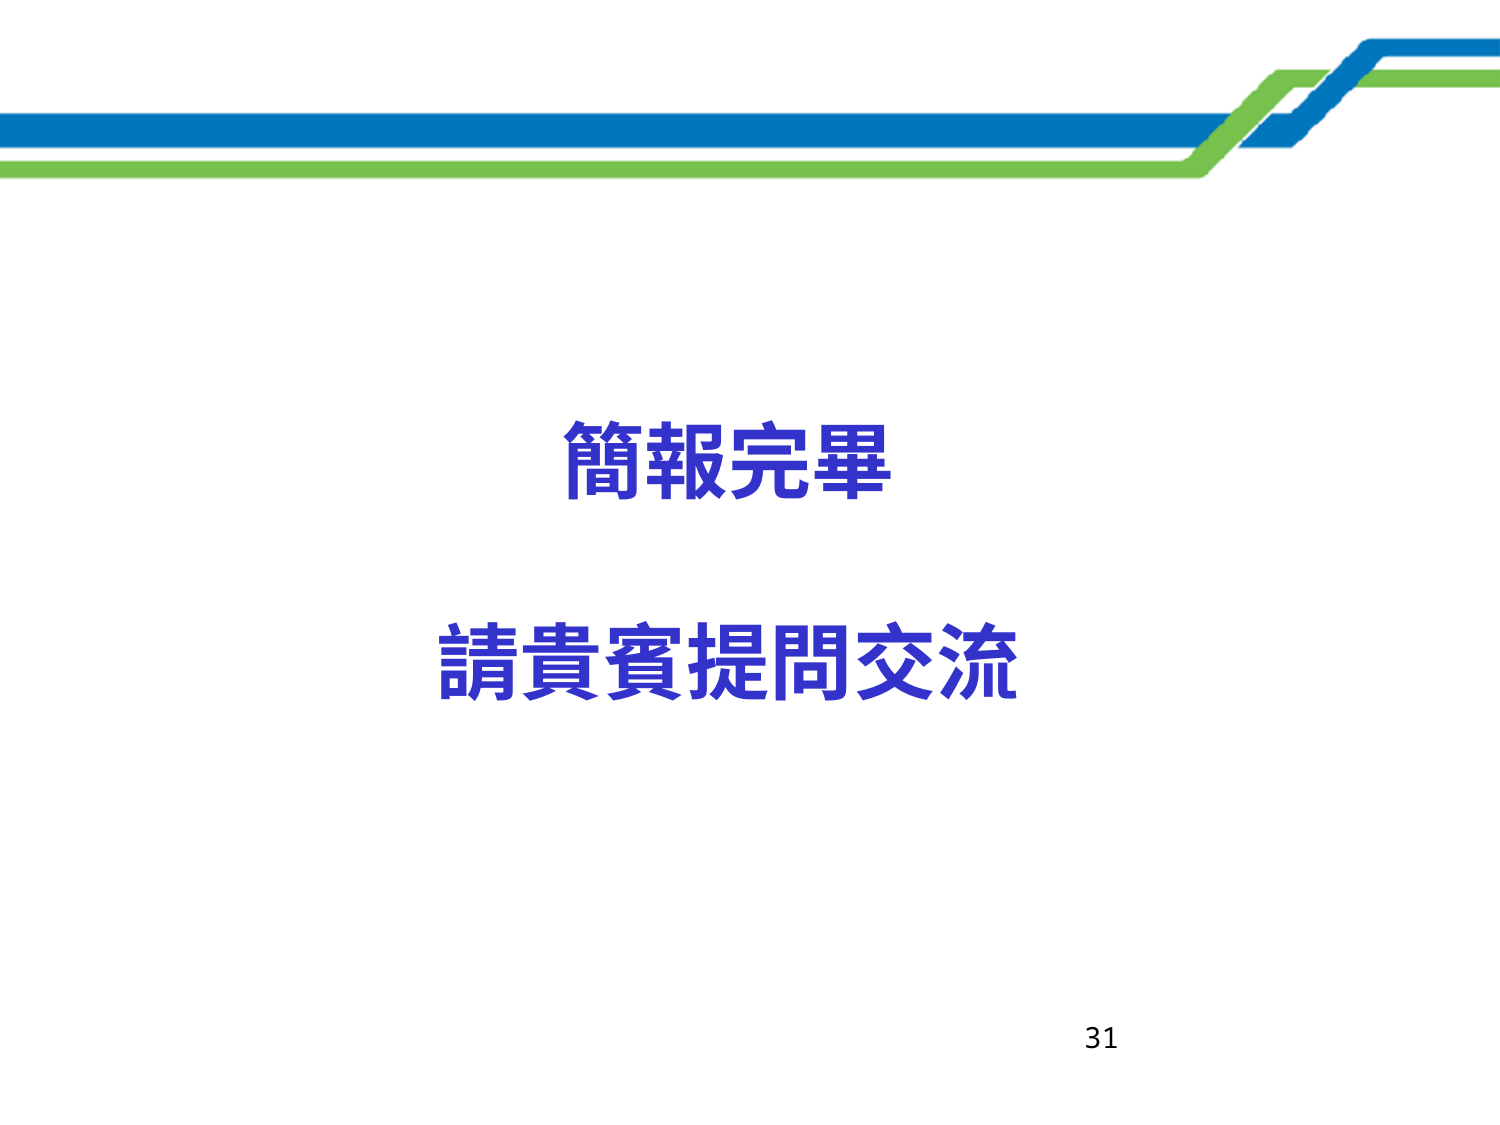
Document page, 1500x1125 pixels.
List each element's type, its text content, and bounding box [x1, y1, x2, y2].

text_box [1069, 1011, 1382, 1087]
list 簡報完畢 請貴賓提問交流 [187, 420, 1213, 740]
